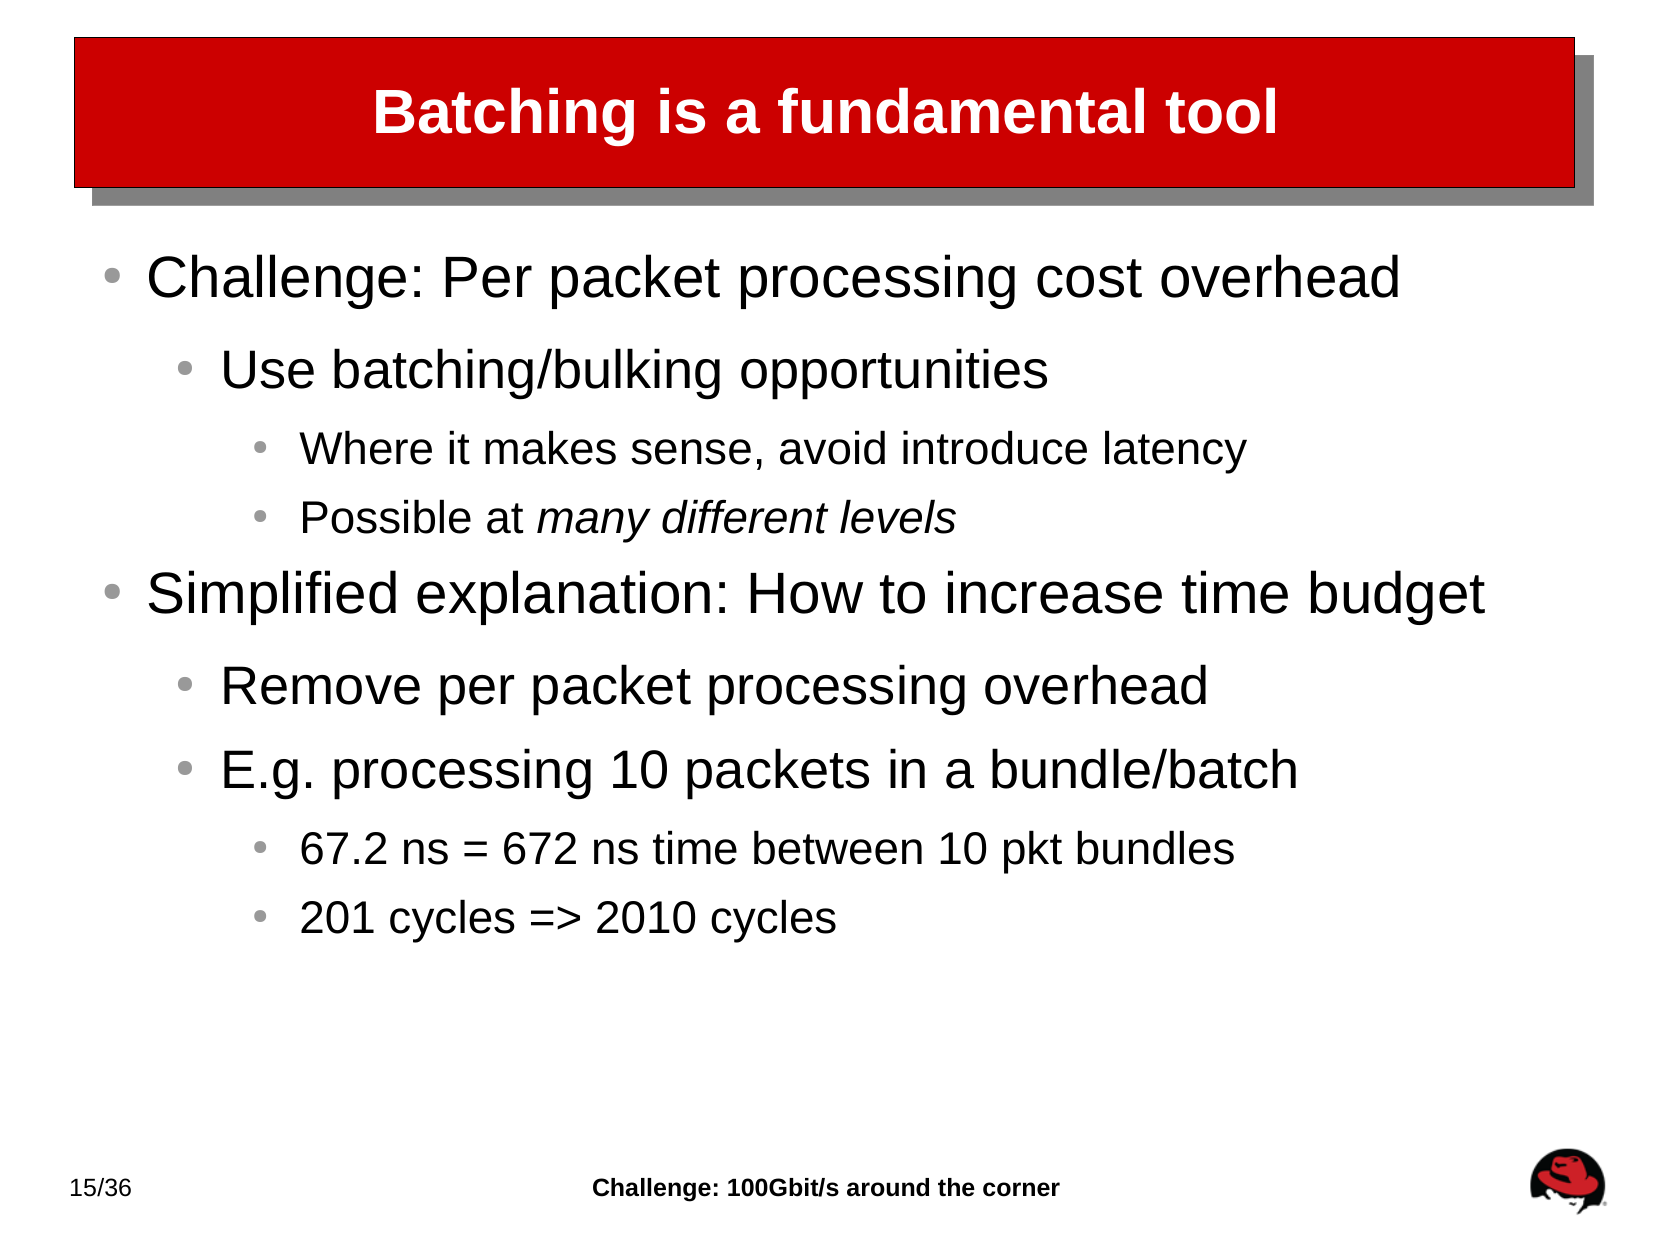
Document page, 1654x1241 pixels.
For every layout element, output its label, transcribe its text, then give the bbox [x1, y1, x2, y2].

list Challenge: Per packet processing cost overhead Use batching/bulking opportunities Where it makes sense, avoid introduce latency Possible at many different levels Simplified explanation: How to increase time budget Remove per packet processing overhead E.g. processing 10 packets in a bundle/batch 67.2 ns = 672 ns time between 10 pkt bundles 201 cycles => 2010 cycles [86, 244, 1575, 1076]
picture [1529, 1146, 1613, 1224]
title Batching is a fundamental tool [82, 37, 1571, 188]
